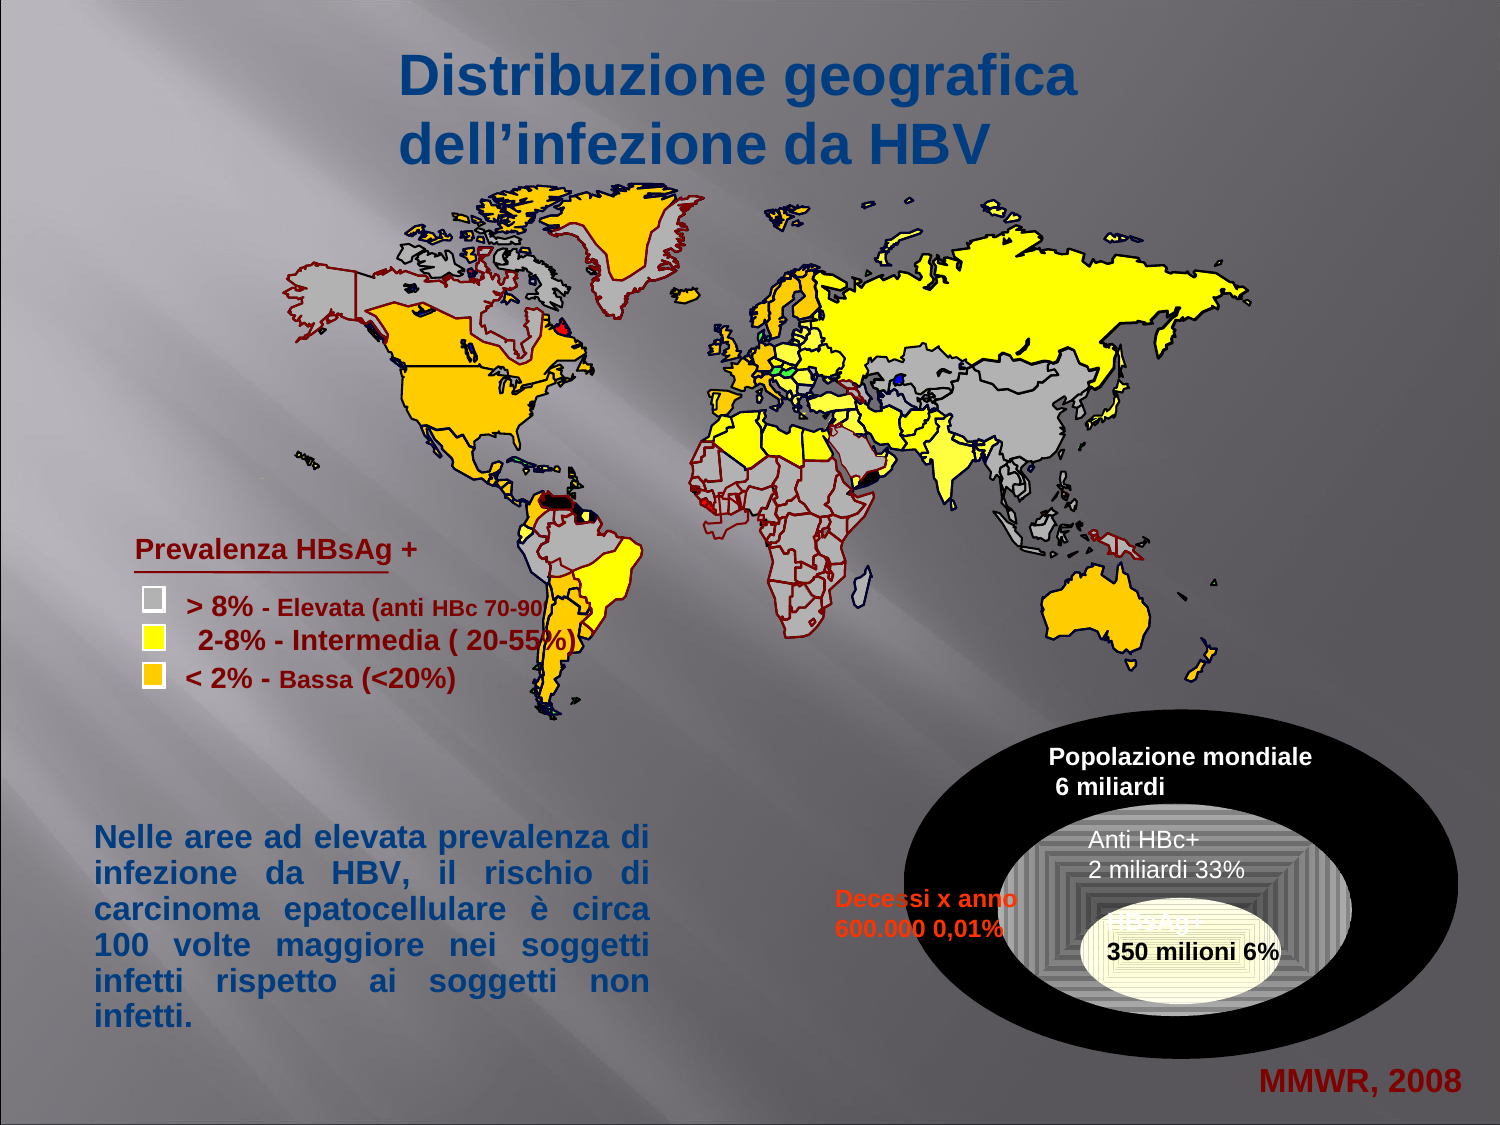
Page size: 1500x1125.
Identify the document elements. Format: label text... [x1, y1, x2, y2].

text_box [708, 325, 742, 362]
text_box [861, 472, 877, 485]
text_box [551, 574, 579, 597]
text_box [541, 664, 560, 702]
text_box [891, 383, 919, 408]
text_box [879, 254, 885, 264]
text_box [987, 202, 997, 207]
text_box [1188, 663, 1203, 680]
text_box [358, 271, 541, 362]
text_box [527, 494, 547, 527]
text_box [460, 247, 477, 263]
text_box [904, 735, 1459, 1059]
text_box 2-8% - Intermedia ( 20-55%) [174, 617, 593, 664]
text_box [799, 386, 810, 393]
text_box [797, 556, 825, 581]
text_box [1008, 216, 1018, 220]
text_box [794, 371, 813, 384]
text_box [476, 236, 485, 243]
text_box [520, 533, 549, 582]
text_box [858, 350, 1096, 501]
text_box [775, 458, 800, 504]
text_box [144, 588, 163, 610]
text_box [569, 590, 588, 612]
text_box [403, 368, 554, 446]
text_box [868, 345, 960, 392]
text_box [1038, 517, 1045, 523]
text_box [592, 512, 598, 522]
text_box > 8% - Elevata (anti HBc 70-90%)) [171, 583, 546, 630]
text_box [476, 185, 571, 234]
text_box [754, 304, 768, 326]
text_box [551, 561, 569, 575]
text_box [692, 479, 704, 489]
text_box [774, 376, 796, 394]
text_box [745, 344, 774, 370]
text_box [795, 209, 806, 213]
text_box MMWR, 2008 [1244, 1056, 1483, 1108]
text_box [879, 455, 895, 475]
text_box [849, 495, 872, 529]
text_box [979, 439, 996, 455]
text_box [540, 516, 620, 569]
text_box [830, 517, 846, 539]
text_box [772, 368, 780, 374]
text_box [801, 329, 808, 336]
text_box [801, 323, 810, 328]
text_box [694, 443, 711, 461]
text_box [955, 436, 966, 443]
text_box [370, 304, 584, 384]
text_box [552, 466, 560, 473]
text_box [1044, 709, 1318, 732]
text_box [495, 250, 504, 263]
text_box Decessi x anno 600.000 0,01% [820, 874, 1033, 950]
text_box [778, 498, 807, 516]
text_box [706, 453, 778, 515]
text_box [843, 411, 864, 433]
text_box [975, 355, 1055, 392]
text_box [1177, 592, 1187, 601]
text_box [819, 518, 828, 530]
text_box [828, 477, 862, 516]
text_box [797, 460, 837, 515]
text_box [1118, 540, 1132, 555]
text_box [834, 411, 846, 424]
text_box [573, 506, 581, 522]
text_box [756, 376, 780, 398]
text_box [499, 481, 507, 486]
text_box [1104, 398, 1117, 417]
text_box [1102, 535, 1115, 552]
text_box [987, 443, 1006, 478]
text_box [557, 198, 698, 317]
text_box [1078, 408, 1083, 417]
text_box [432, 430, 489, 480]
text_box [730, 501, 738, 513]
text_box [556, 324, 567, 334]
text_box [820, 564, 844, 606]
text_box [460, 231, 474, 241]
text_box [1107, 235, 1118, 240]
text_box [703, 391, 766, 467]
text_box [1207, 650, 1215, 658]
text_box [776, 227, 1245, 388]
text_box [580, 365, 589, 370]
text_box [849, 390, 858, 396]
text_box [1116, 383, 1126, 391]
text_box [551, 599, 585, 617]
text_box [1075, 392, 1086, 406]
text_box [770, 548, 800, 582]
text_box [678, 291, 697, 302]
text_box [497, 238, 518, 243]
text_box [771, 360, 781, 365]
text_box [1068, 551, 1078, 559]
text_box [858, 386, 869, 402]
text_box HBsAg+ 350 milioni 6% [1092, 897, 1295, 974]
text_box [727, 360, 756, 389]
text_box [478, 262, 486, 271]
text_box [555, 511, 570, 524]
text_box [144, 664, 163, 686]
text_box [896, 376, 902, 383]
text_box [1091, 417, 1099, 422]
text_box [991, 209, 1004, 215]
text_box Nelle aree ad elevata prevalenza di infezione da HBV, il rischio di carcinoma epatocellulare è circa 100 volte maggiore nei soggetti infetti rispetto ai soggetti non infetti. [93, 819, 651, 1036]
text_box [365, 324, 373, 330]
text_box [888, 231, 919, 247]
text_box [784, 599, 822, 636]
text_box [1015, 485, 1024, 495]
text_box [808, 578, 823, 596]
text_box [853, 477, 859, 486]
text_box [491, 463, 500, 473]
text_box [520, 527, 532, 541]
text_box [882, 391, 912, 414]
text_box [842, 382, 853, 387]
text_box [795, 336, 803, 342]
text_box [419, 252, 459, 276]
text_box [499, 250, 567, 306]
text_box [504, 484, 510, 493]
text_box [582, 512, 589, 521]
text_box [575, 539, 641, 629]
text_box [699, 492, 719, 515]
text_box Popolazione mondiale 6 miliardi [1033, 732, 1328, 809]
text_box [768, 519, 784, 542]
text_box [471, 215, 485, 227]
text_box [931, 390, 949, 398]
text_box [1021, 481, 1029, 497]
text_box [1043, 566, 1148, 651]
text_box [1086, 547, 1093, 554]
text_box Prevalenza HBsAg + [120, 527, 434, 574]
text_box [854, 570, 869, 606]
text_box [399, 246, 422, 262]
picture [0, 0, 1500, 1125]
text_box < 2% - Bassa (<20%) [170, 655, 472, 702]
text_box [792, 219, 803, 227]
text_box [1014, 459, 1024, 469]
text_box [319, 327, 327, 334]
text_box [288, 265, 354, 331]
text_box [810, 394, 855, 411]
text_box [542, 185, 674, 279]
text_box Distribuzione geografica dell’infezione da HBV [398, 36, 1439, 177]
text_box [143, 625, 165, 650]
text_box [758, 501, 777, 522]
text_box [1032, 517, 1054, 539]
text_box [792, 586, 812, 610]
text_box [1051, 491, 1059, 502]
text_box [512, 498, 528, 507]
text_box [762, 524, 773, 537]
text_box [694, 448, 720, 480]
text_box [1008, 463, 1015, 472]
text_box [1001, 467, 1019, 489]
text_box [759, 412, 764, 427]
text_box [999, 516, 1020, 545]
text_box [768, 278, 799, 337]
text_box [421, 305, 429, 310]
text_box [782, 369, 795, 376]
text_box [929, 402, 936, 409]
text_box [801, 330, 820, 349]
text_box [772, 515, 819, 565]
text_box [536, 511, 553, 535]
text_box [546, 586, 554, 617]
text_box [780, 221, 785, 229]
text_box [796, 270, 805, 275]
text_box [763, 426, 886, 480]
text_box [551, 368, 560, 378]
text_box [541, 495, 571, 508]
text_box [480, 249, 490, 254]
text_box [418, 229, 453, 245]
text_box [794, 272, 818, 318]
text_box Anti HBc+ 2 miliardi 33% [1073, 815, 1261, 892]
text_box [813, 535, 820, 542]
text_box [770, 582, 791, 618]
text_box [1057, 484, 1069, 501]
text_box [818, 534, 843, 563]
